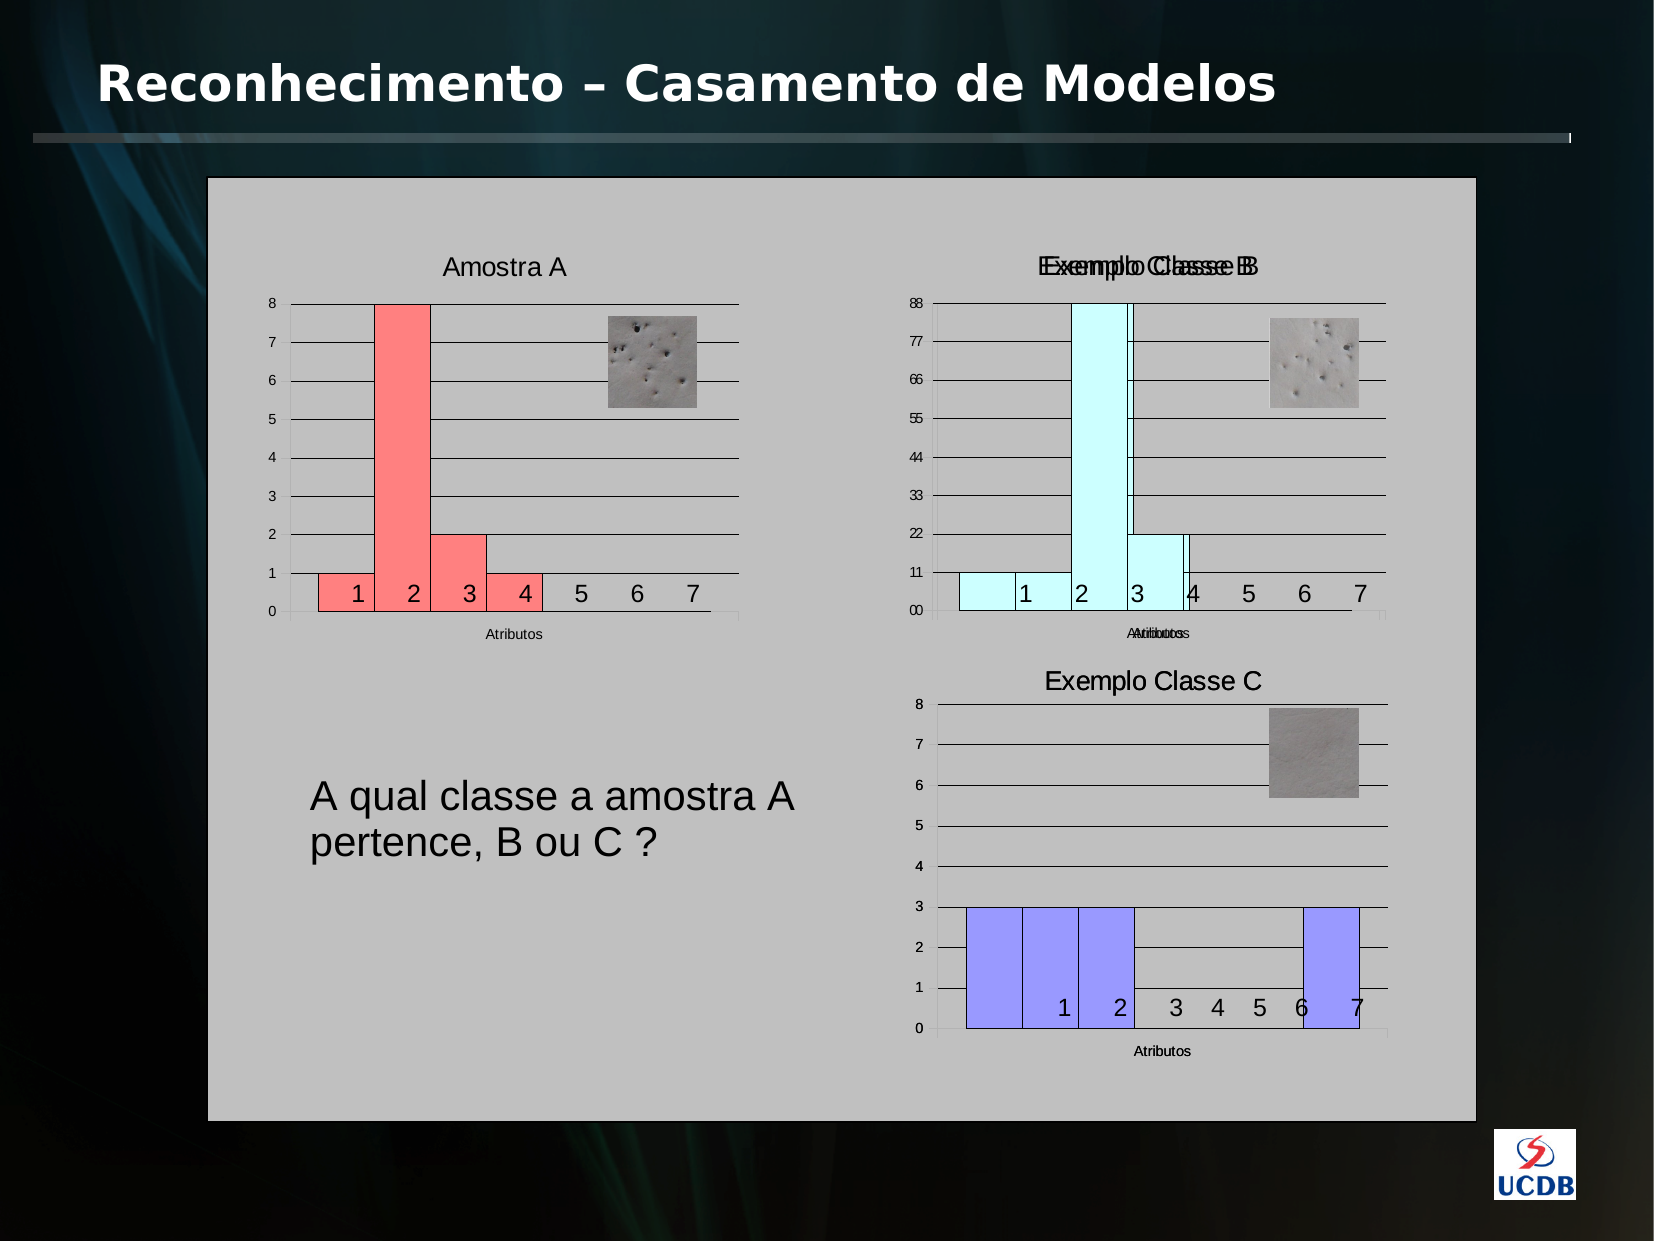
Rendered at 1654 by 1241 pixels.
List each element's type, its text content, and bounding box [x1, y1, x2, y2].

text_box 1 2 3 4 5 6 7 [336, 572, 717, 616]
text_box [206, 177, 1477, 1122]
text_box Reconhecimento – Casamento de Modelos [82, 45, 1294, 119]
text_box 1 2 3 4 5 6 7 [1004, 572, 1384, 616]
text_box 1 2 3 4 5 6 7 [1042, 986, 1381, 1030]
text_box A qual classe a amostra A pertence, B ou C ? [295, 765, 857, 920]
chart [268, 235, 1388, 1063]
picture [0, 0, 1654, 1241]
